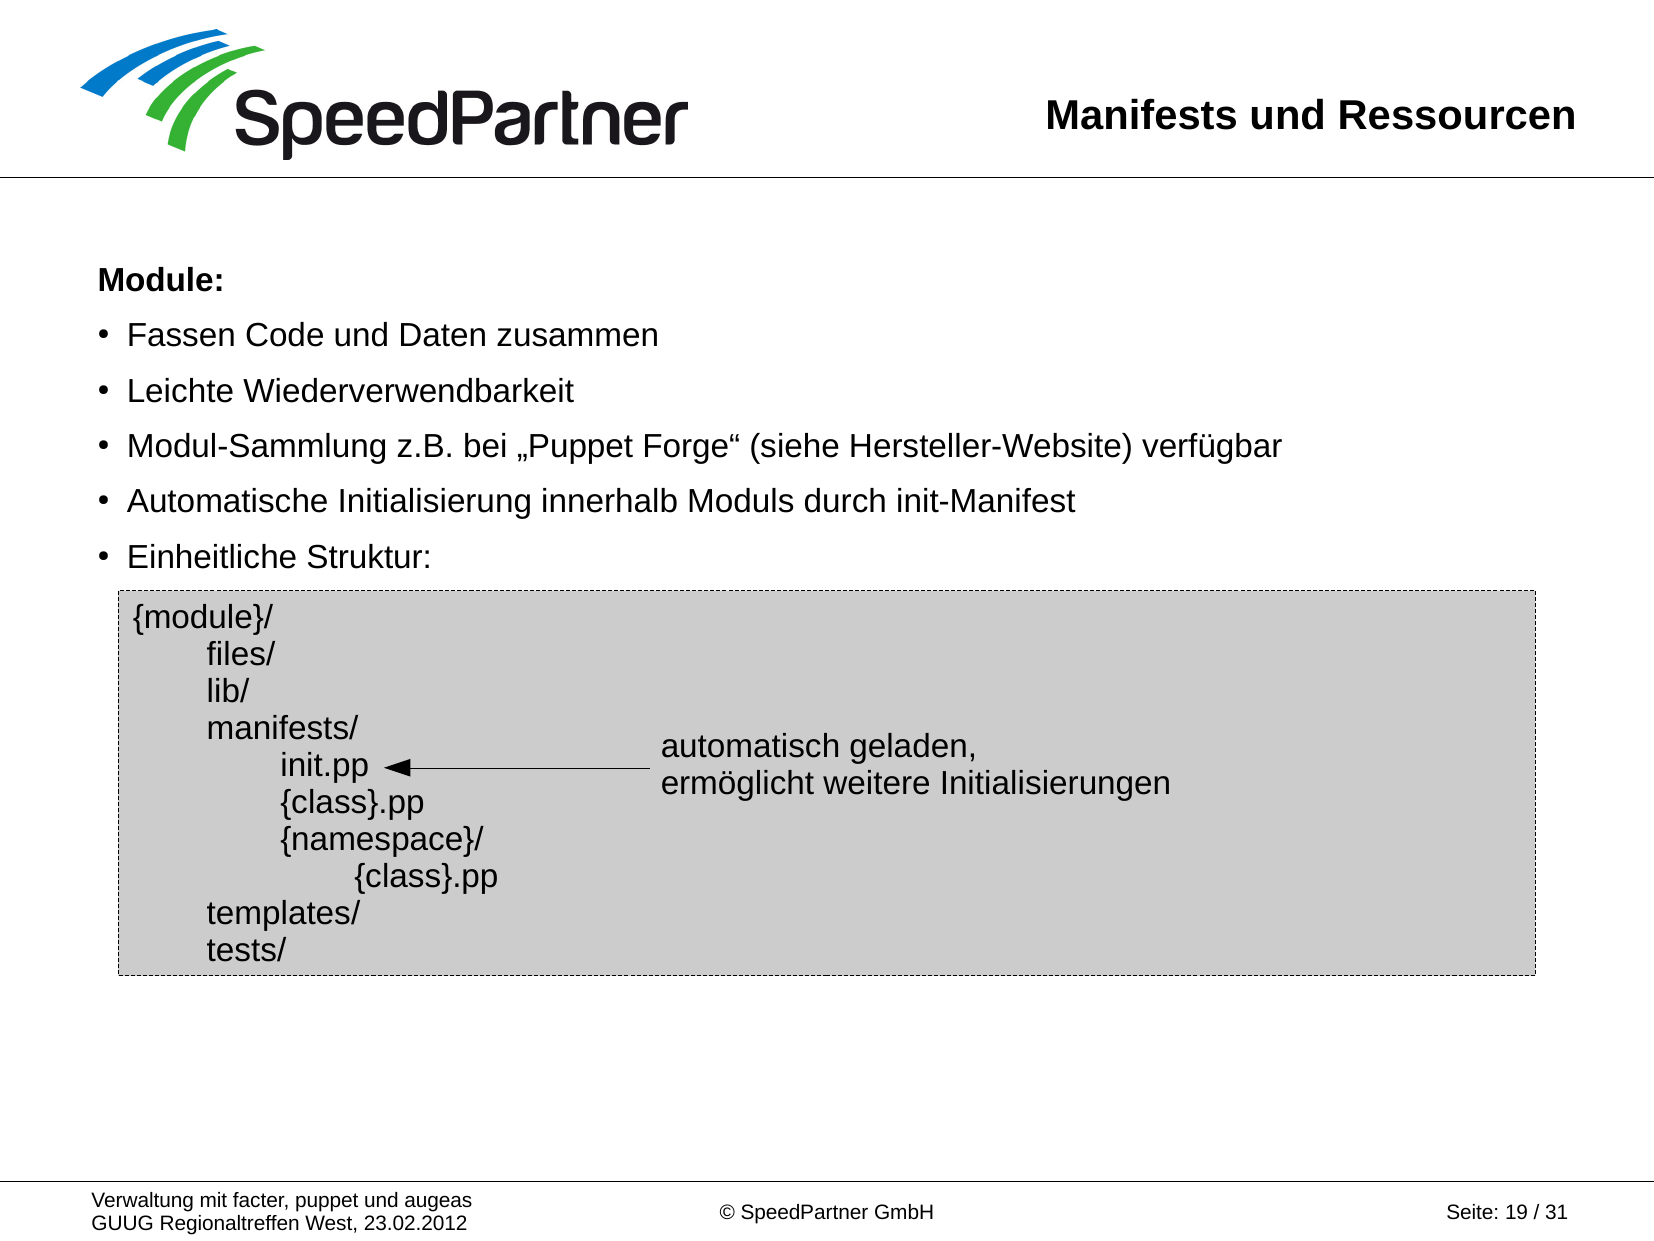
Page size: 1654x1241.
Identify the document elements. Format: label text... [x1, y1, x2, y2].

text_box {module}/ files/ lib/ manifests/ init.pp {class}.pp {namespace}/ {class}.pp templates/ tests/ [118, 590, 1536, 976]
text_box automatisch geladen, ermöglicht weitere Initialisierungen [646, 720, 1188, 810]
title Manifests und Ressourcen [590, 70, 1577, 160]
picture [80, 29, 688, 160]
text_box Module: Fassen Code und Daten zusammen Leichte Wiederverwendbarkeit Modul-Sammlung z.B. bei „Puppet Forge“ (siehe Hersteller-Website) verfügbar Automatische Initialisierung innerhalb Moduls durch init-Manifest Einheitliche Struktur: [82, 253, 1565, 1177]
